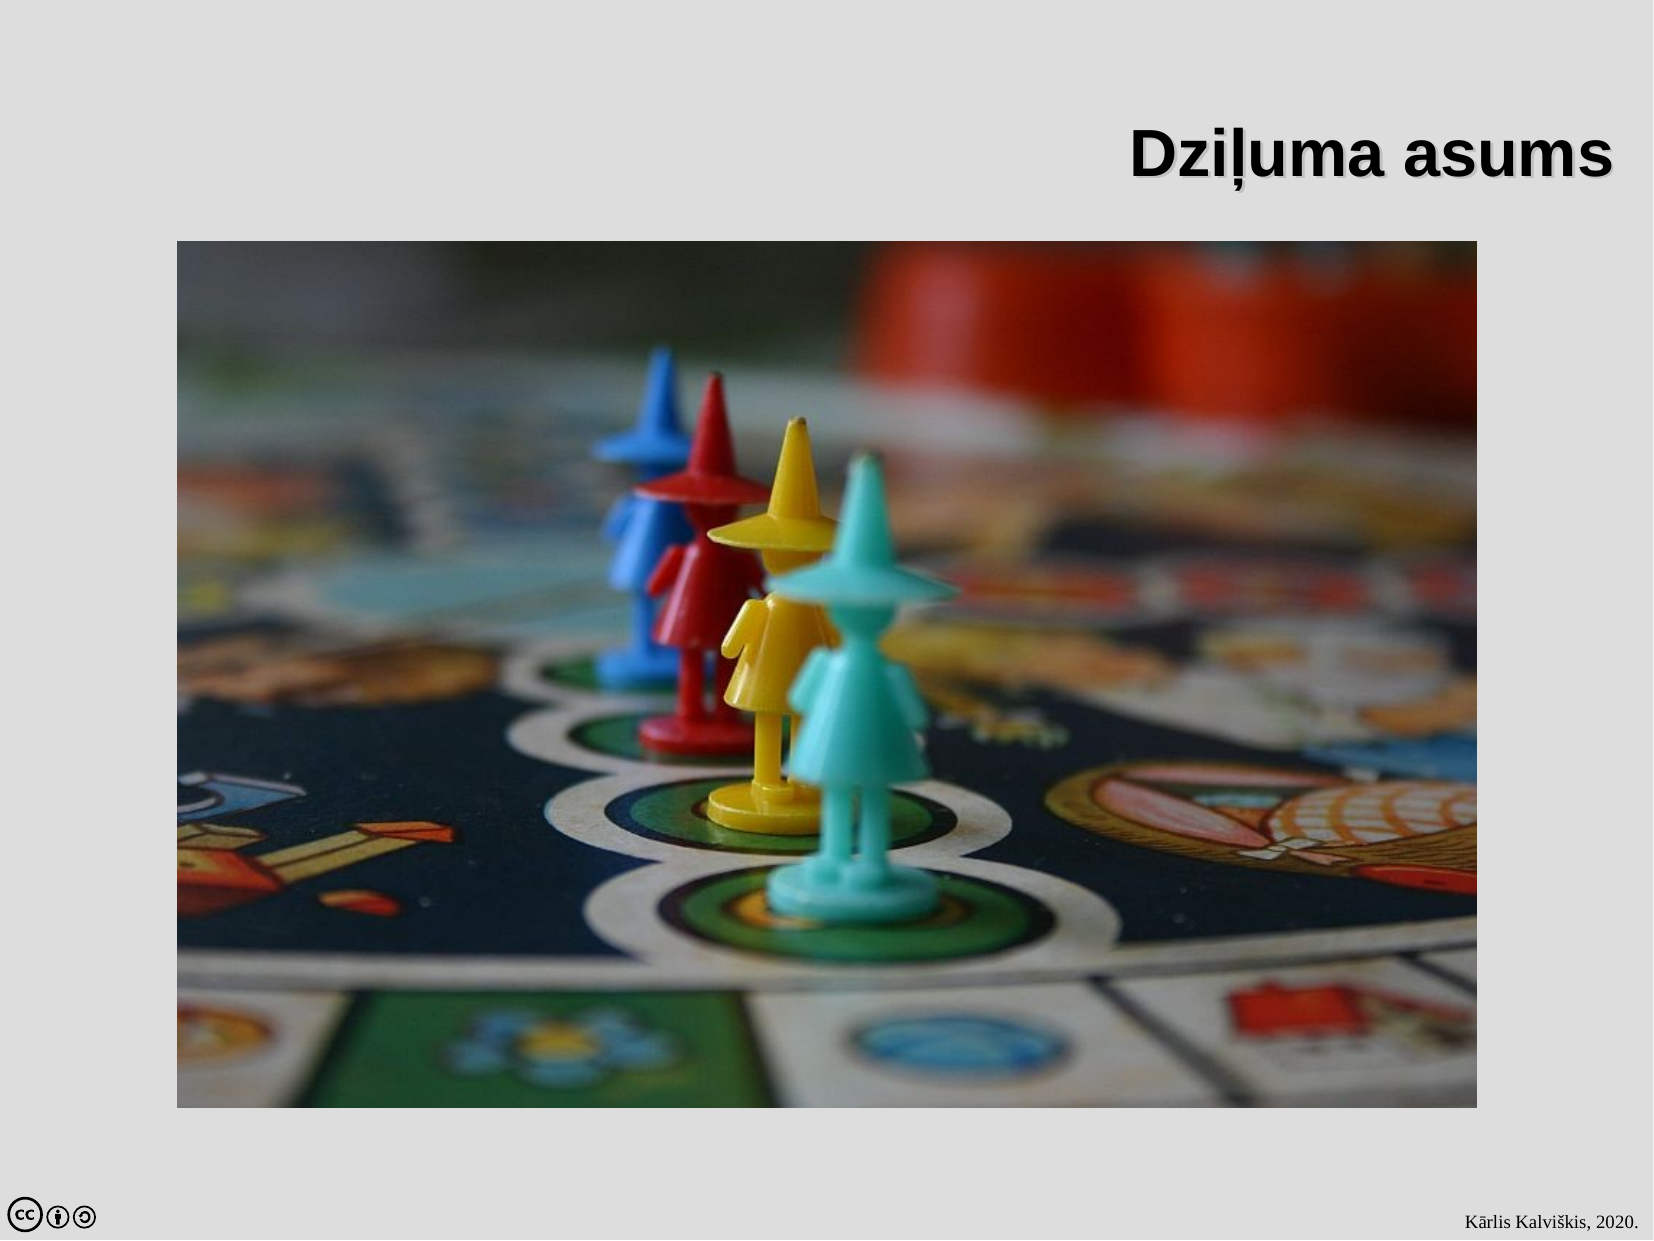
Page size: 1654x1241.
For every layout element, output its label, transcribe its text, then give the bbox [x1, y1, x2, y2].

picture [177, 241, 1477, 1109]
title Dziļuma asums [42, 49, 1615, 257]
